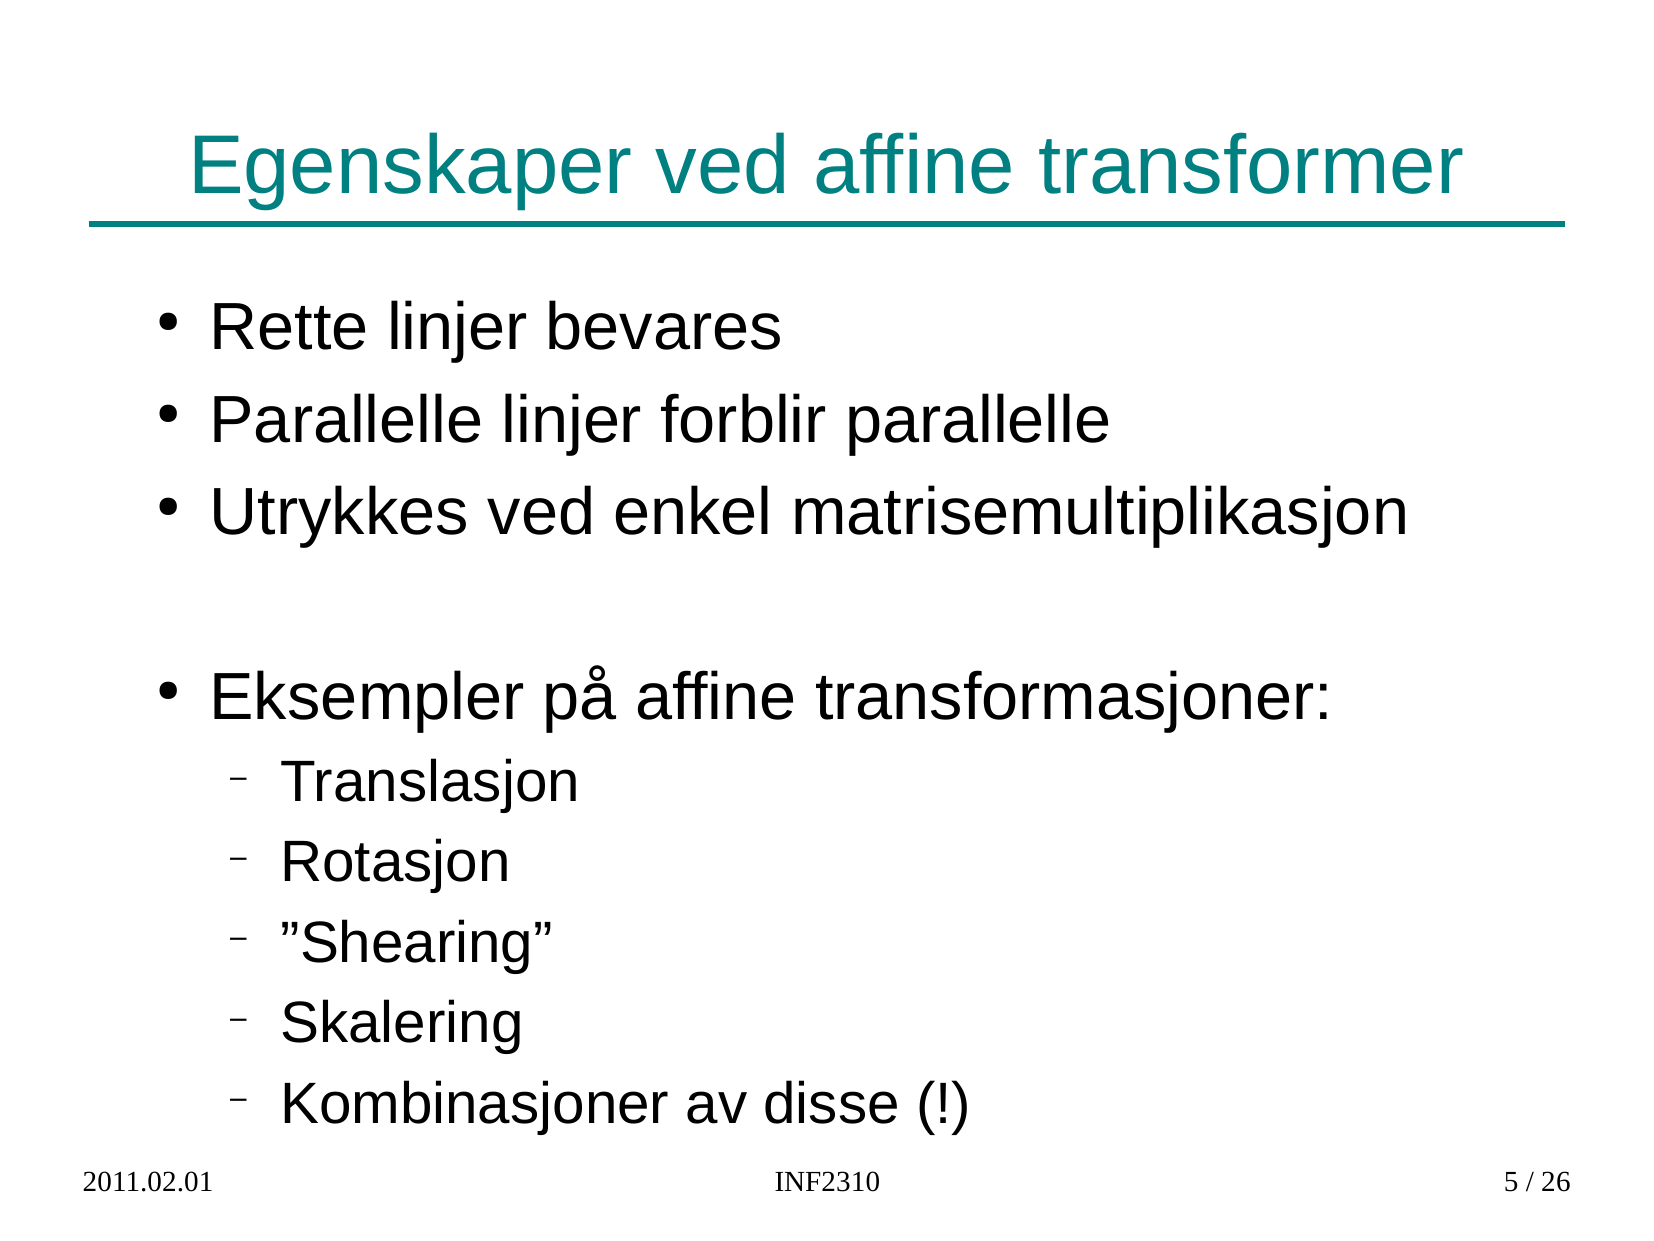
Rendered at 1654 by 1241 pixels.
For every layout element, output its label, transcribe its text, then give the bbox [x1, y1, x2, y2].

list Rette linjer bevares Parallelle linjer forblir parallelle Utrykkes ved enkel matrisemultiplikasjon Eksempler på affine transformasjoner: Translasjon Rotasjon ”Shearing” Skalering Kombinasjoner av disse (!) [123, 275, 1530, 1223]
title Egenskaper ved affine transformer [100, 70, 1506, 251]
